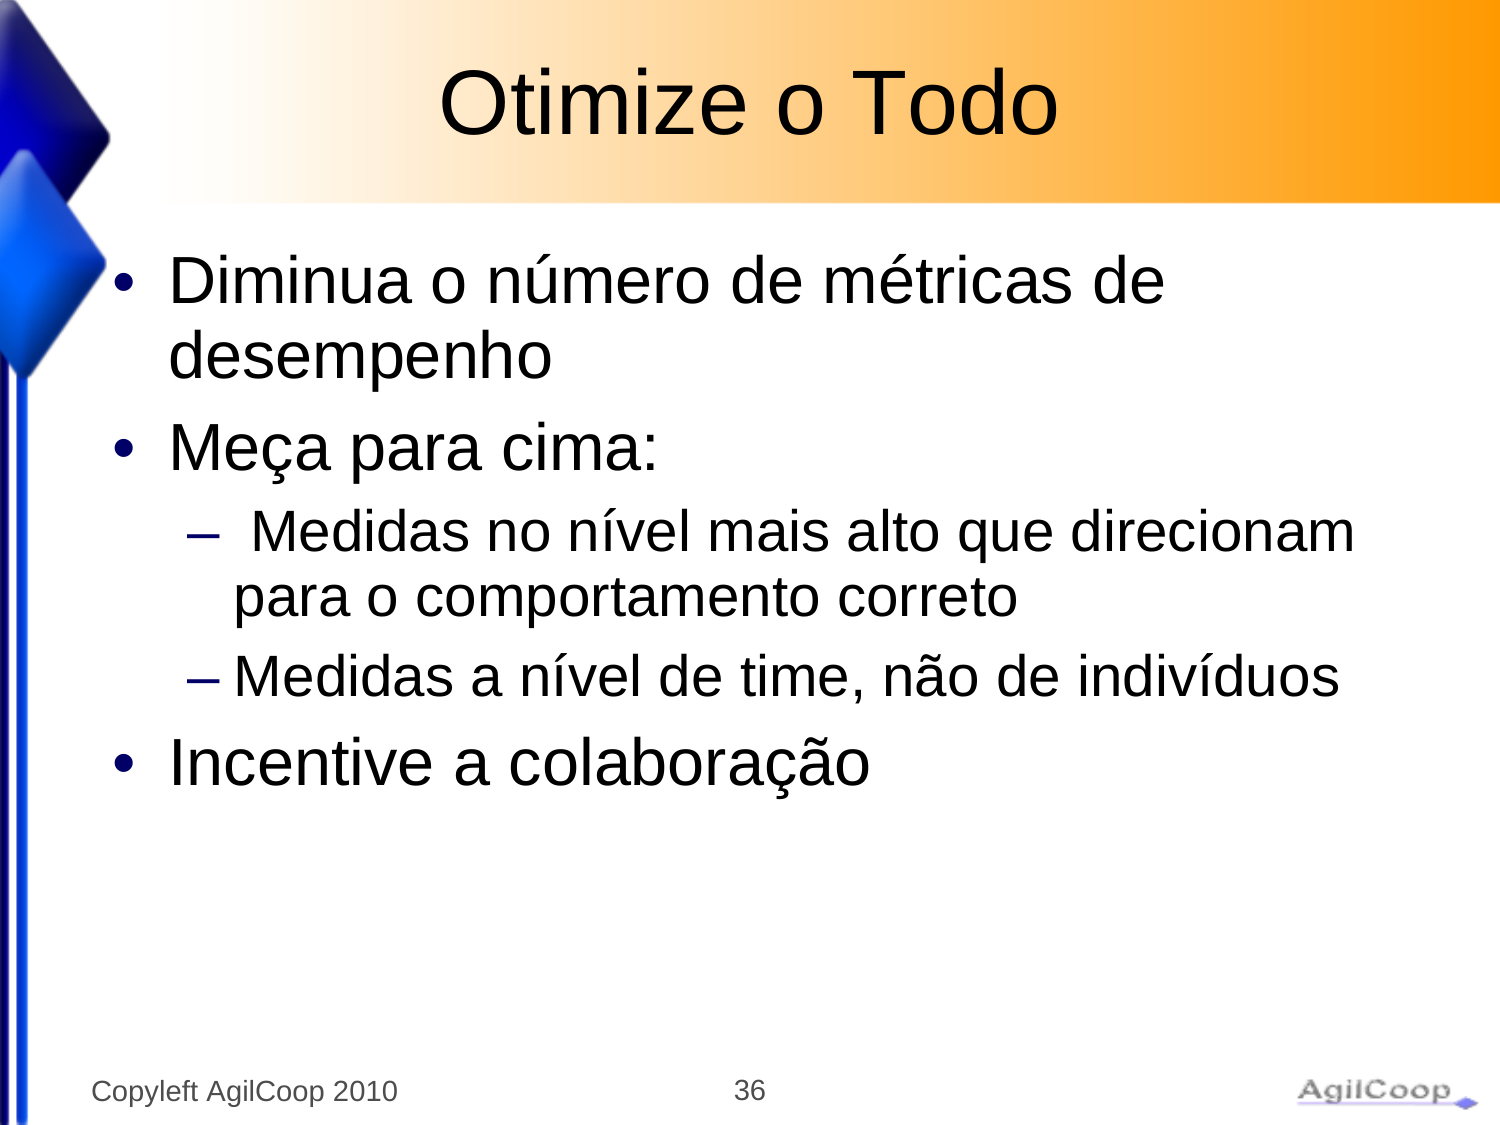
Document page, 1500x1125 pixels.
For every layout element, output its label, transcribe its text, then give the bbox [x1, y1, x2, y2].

title Otimize o Todo [75, 16, 1426, 189]
list Diminua o número de métricas de desempenho Meça para cima: Medidas no nível mais alto que direcionam para o comportamento correto Medidas a nível de time, não de indivíduos Incentive a colaboração [112, 243, 1425, 991]
picture [0, 0, 1500, 1125]
